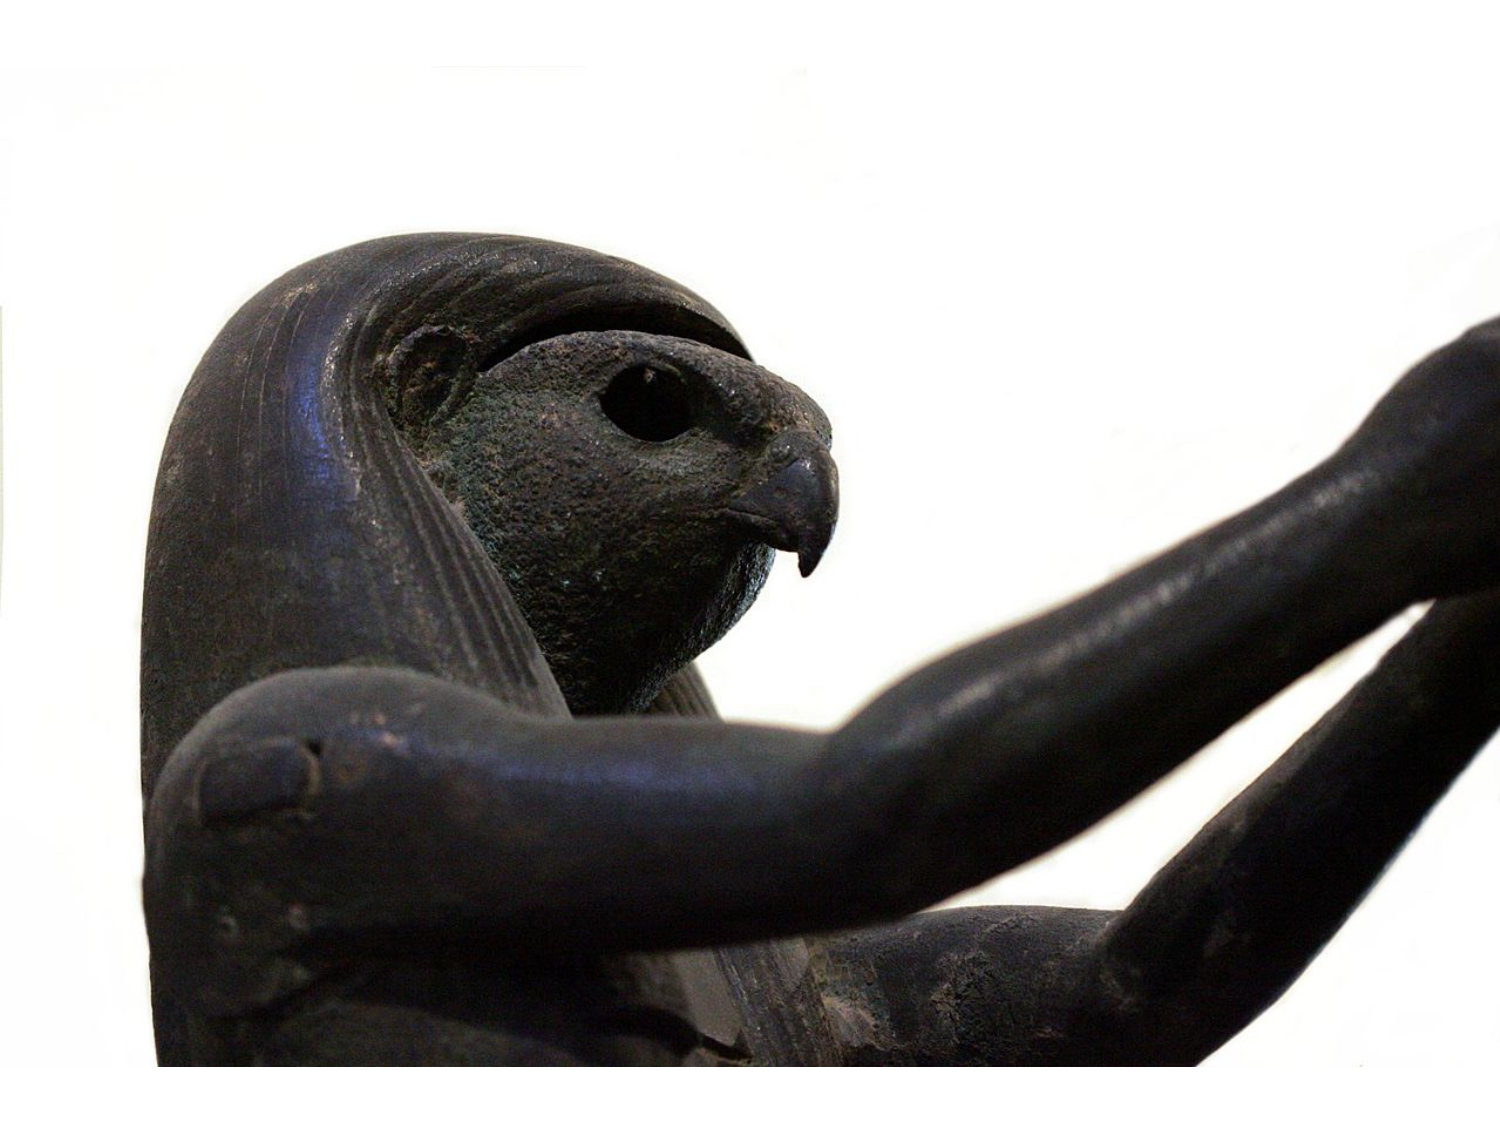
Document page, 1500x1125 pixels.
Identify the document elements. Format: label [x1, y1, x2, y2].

picture [0, 66, 1500, 1067]
